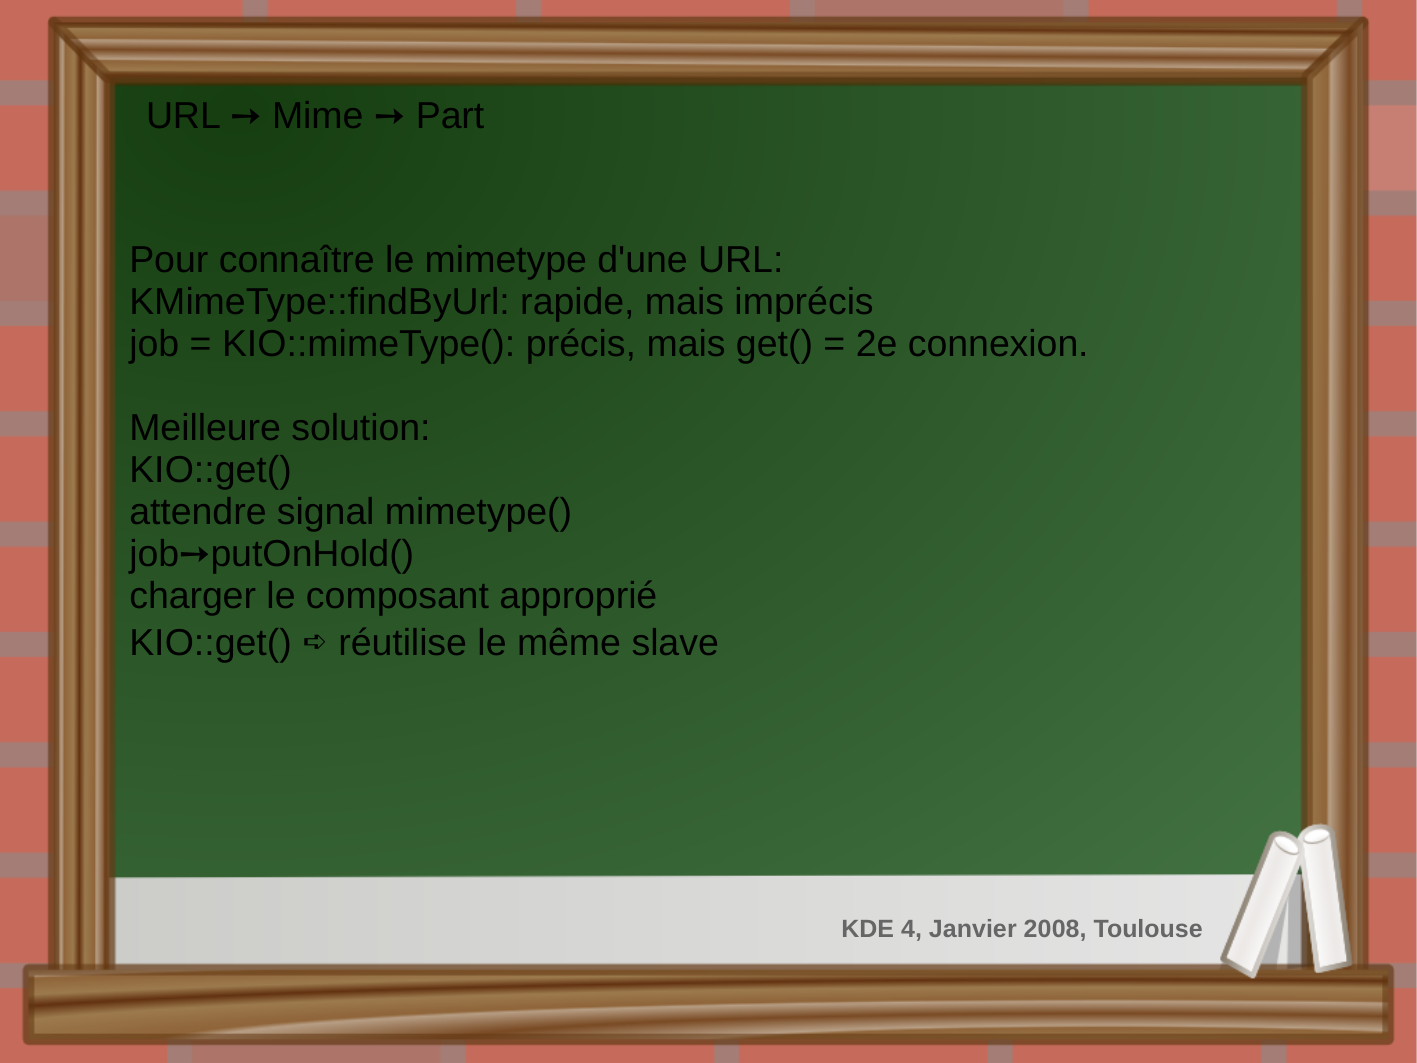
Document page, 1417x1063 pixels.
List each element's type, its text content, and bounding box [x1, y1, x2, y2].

text_box URL ➙ Mime ➙ Part [131, 87, 1313, 145]
text_box Pour connaître le mimetype d'une URL: KMimeType::findByUrl: rapide, mais imprécis job = KIO::mimeType(): précis, mais get() = 2e connexion. Meilleure solution: KIO::get() attendre signal mimetype() job➙putOnHold() charger le composant approprié KIO::get() ➪ réutilise le même slave [114, 231, 1268, 673]
picture [0, 0, 1417, 1063]
